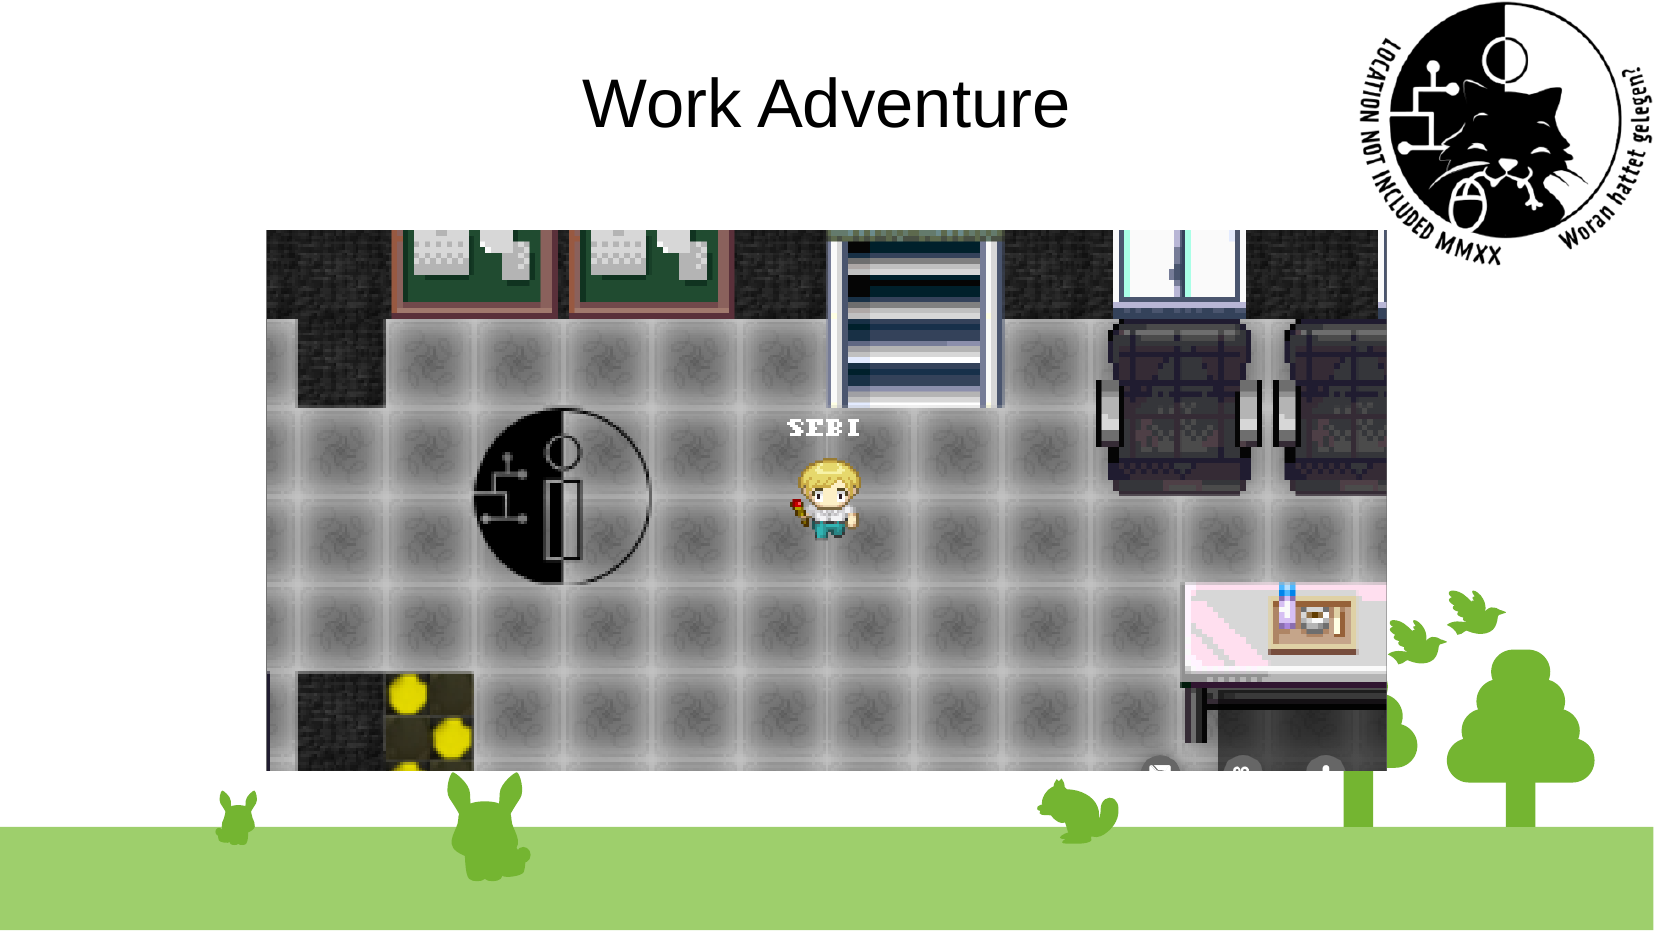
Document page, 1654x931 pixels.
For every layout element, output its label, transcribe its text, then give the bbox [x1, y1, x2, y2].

title Work Adventure [88, 29, 1565, 178]
picture [266, 0, 1654, 771]
